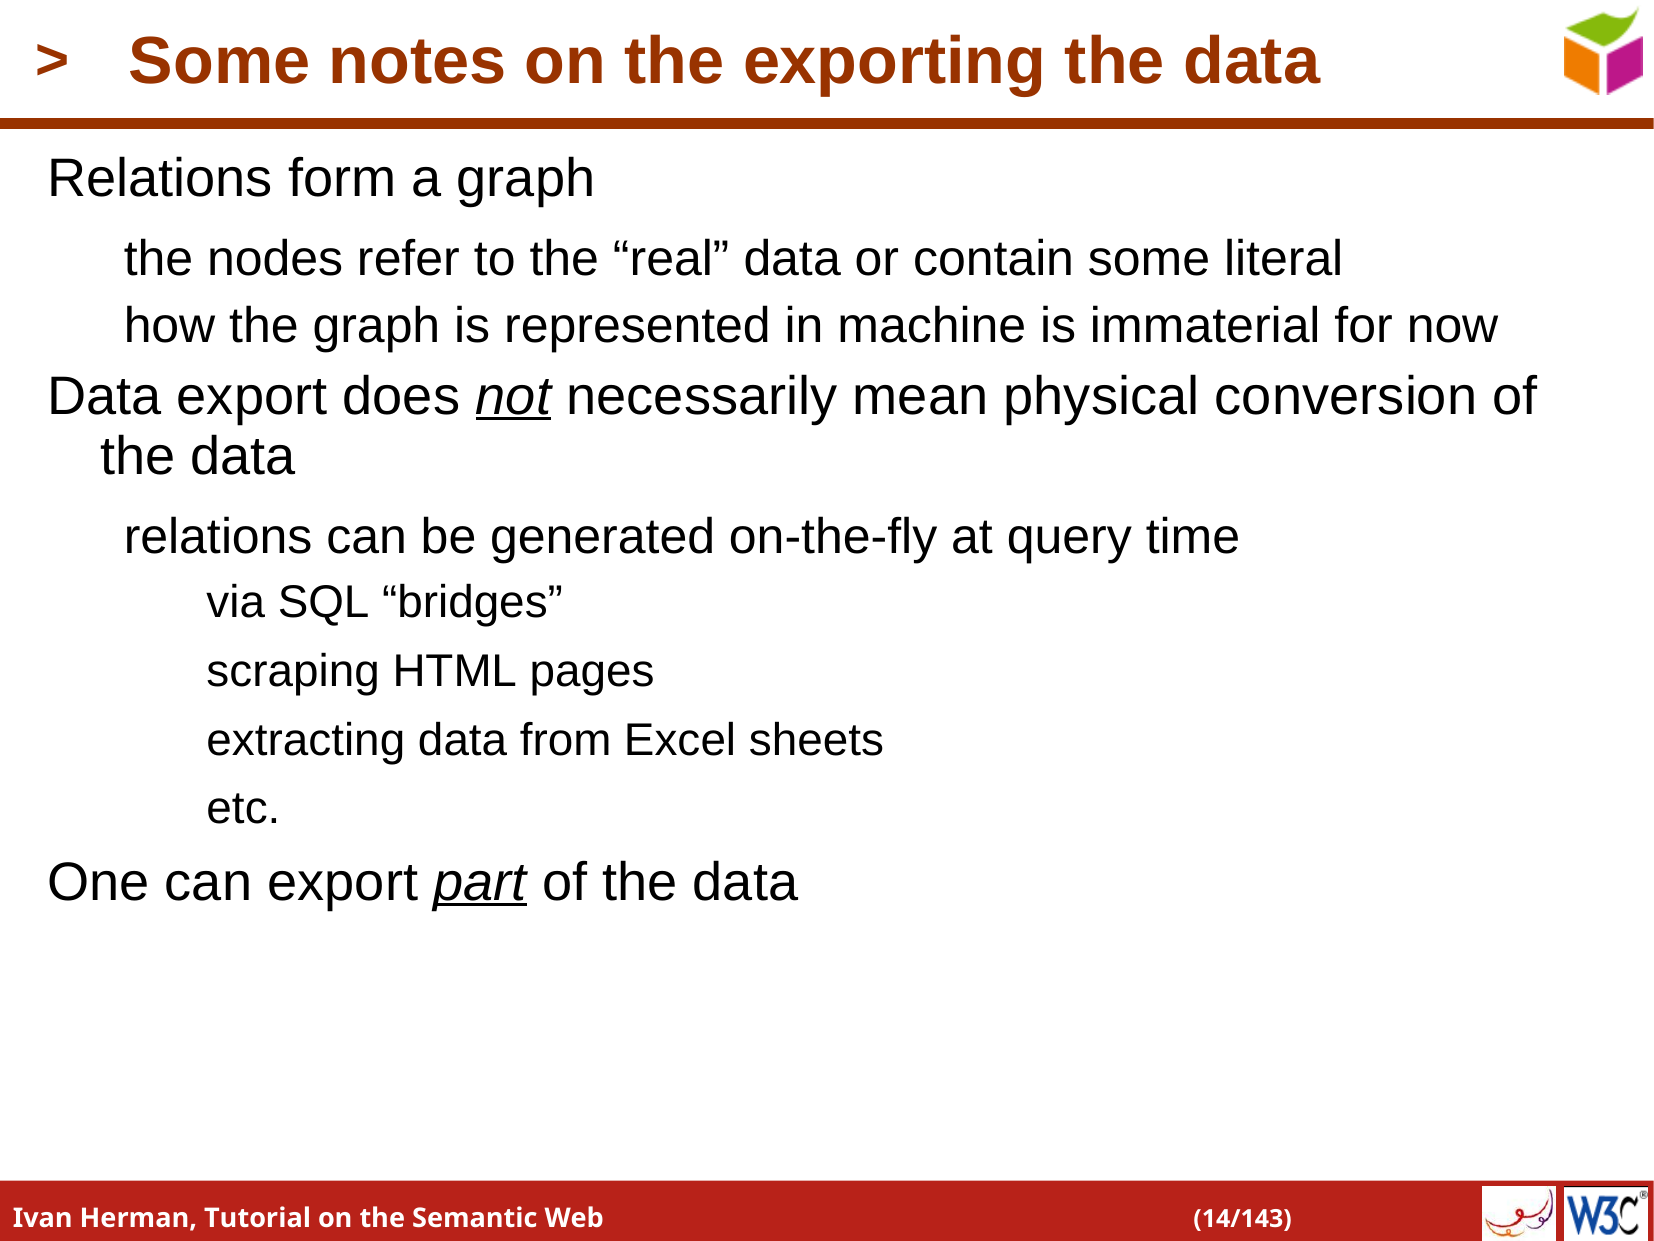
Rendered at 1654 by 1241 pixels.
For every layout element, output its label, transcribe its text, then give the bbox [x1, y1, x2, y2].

picture [1564, 1186, 1648, 1241]
picture [1482, 1186, 1556, 1241]
picture [1564, 5, 1643, 95]
title Some notes on the exporting the data [93, 0, 1493, 119]
list Relations form a graph the nodes refer to the “real” data or contain some literal how the graph is represented in machine is immaterial for now Data export does not necessarily mean physical conversion of the data relations can be generated on-the-fly at query time via SQL “bridges” scraping HTML pages extracting data from Excel sheets etc. One can export part of the data [29, 147, 1624, 1119]
